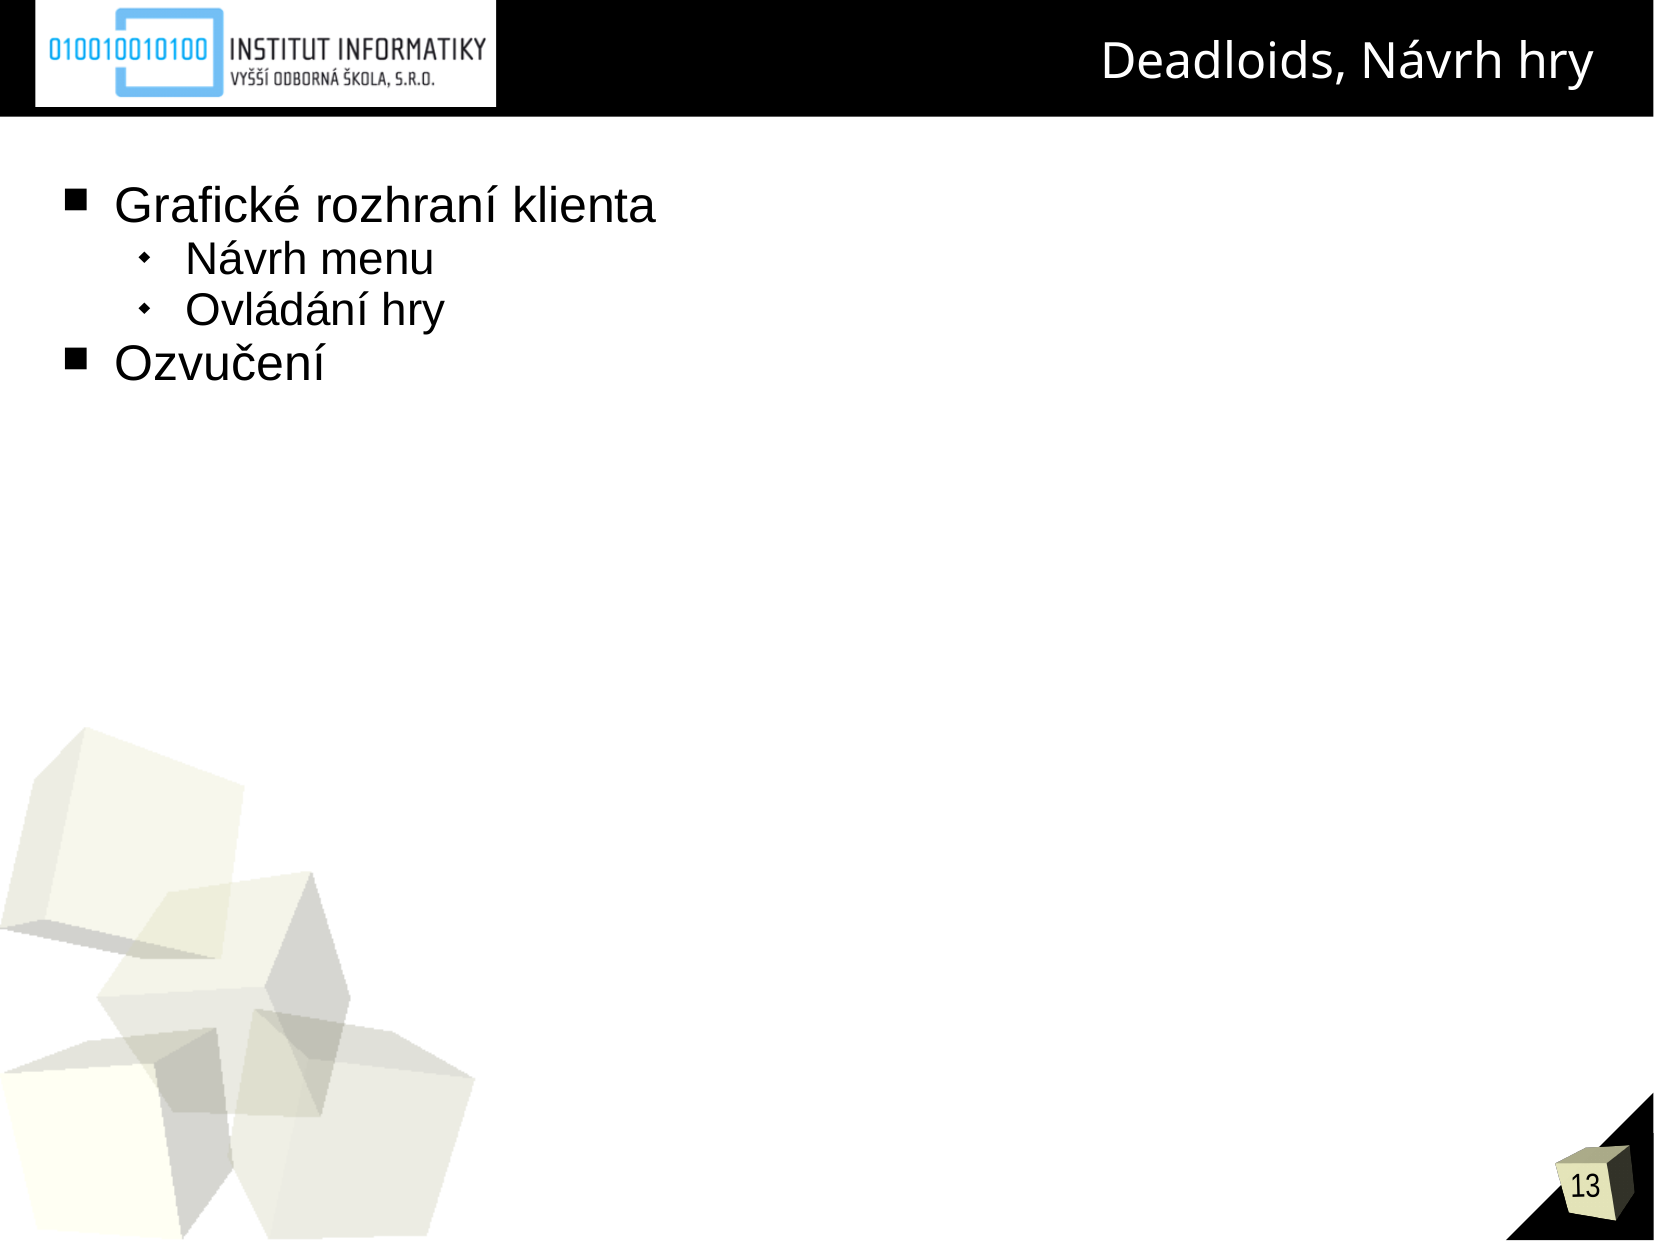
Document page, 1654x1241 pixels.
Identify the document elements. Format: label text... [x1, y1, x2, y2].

picture [0, 726, 477, 1241]
list Grafické rozhraní klienta Návrh menu Ovládání hry Ozvučení [44, 177, 1611, 1214]
title Deadloids, Návrh hry [118, 0, 1595, 119]
